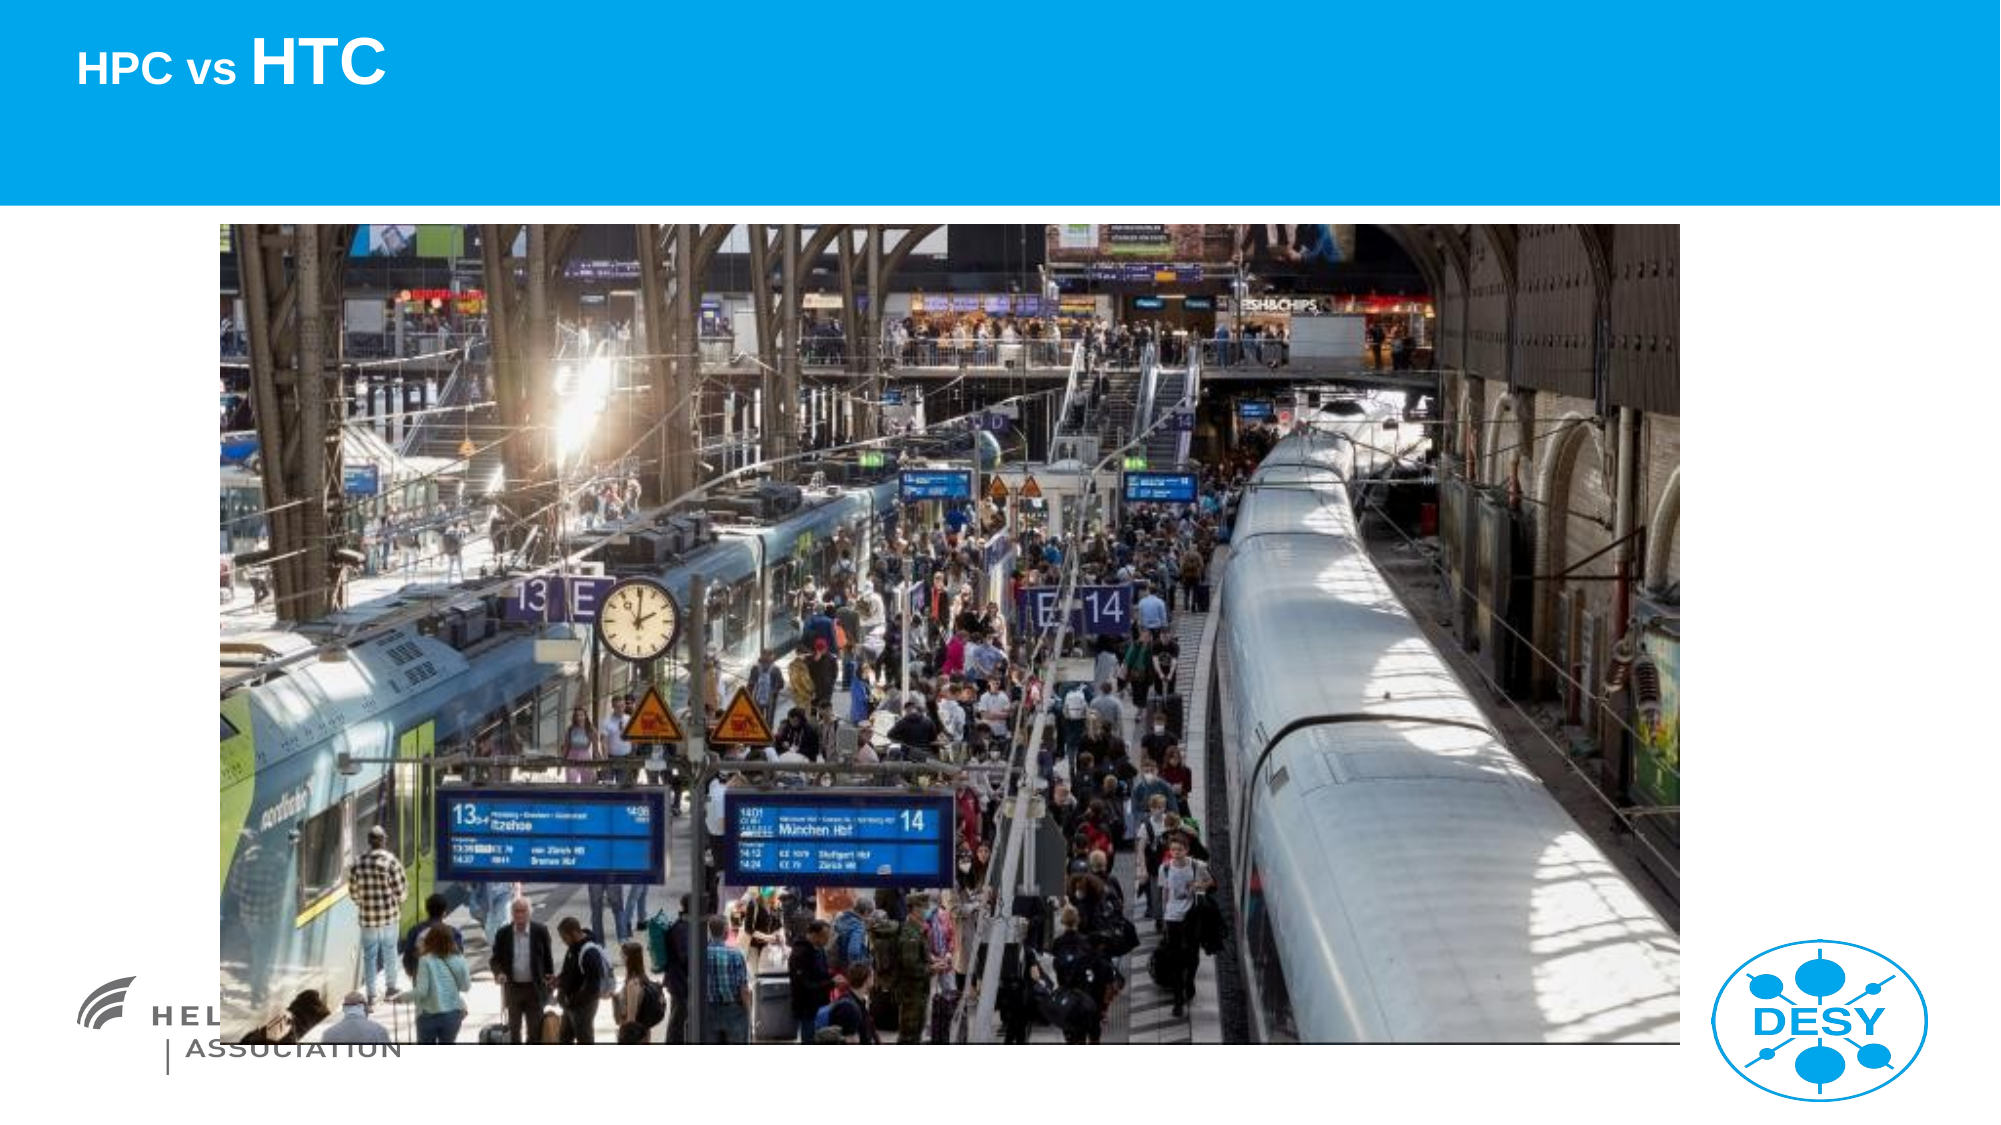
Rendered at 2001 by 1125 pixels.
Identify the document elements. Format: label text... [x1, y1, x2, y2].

picture [1716, 943, 1924, 1099]
picture [77, 224, 1680, 1075]
picture [1838, 1034, 1928, 1102]
picture [1711, 939, 1813, 1015]
picture [1826, 939, 1928, 1008]
title HPC vs HTC [63, 16, 1928, 107]
picture [1711, 1026, 1802, 1102]
